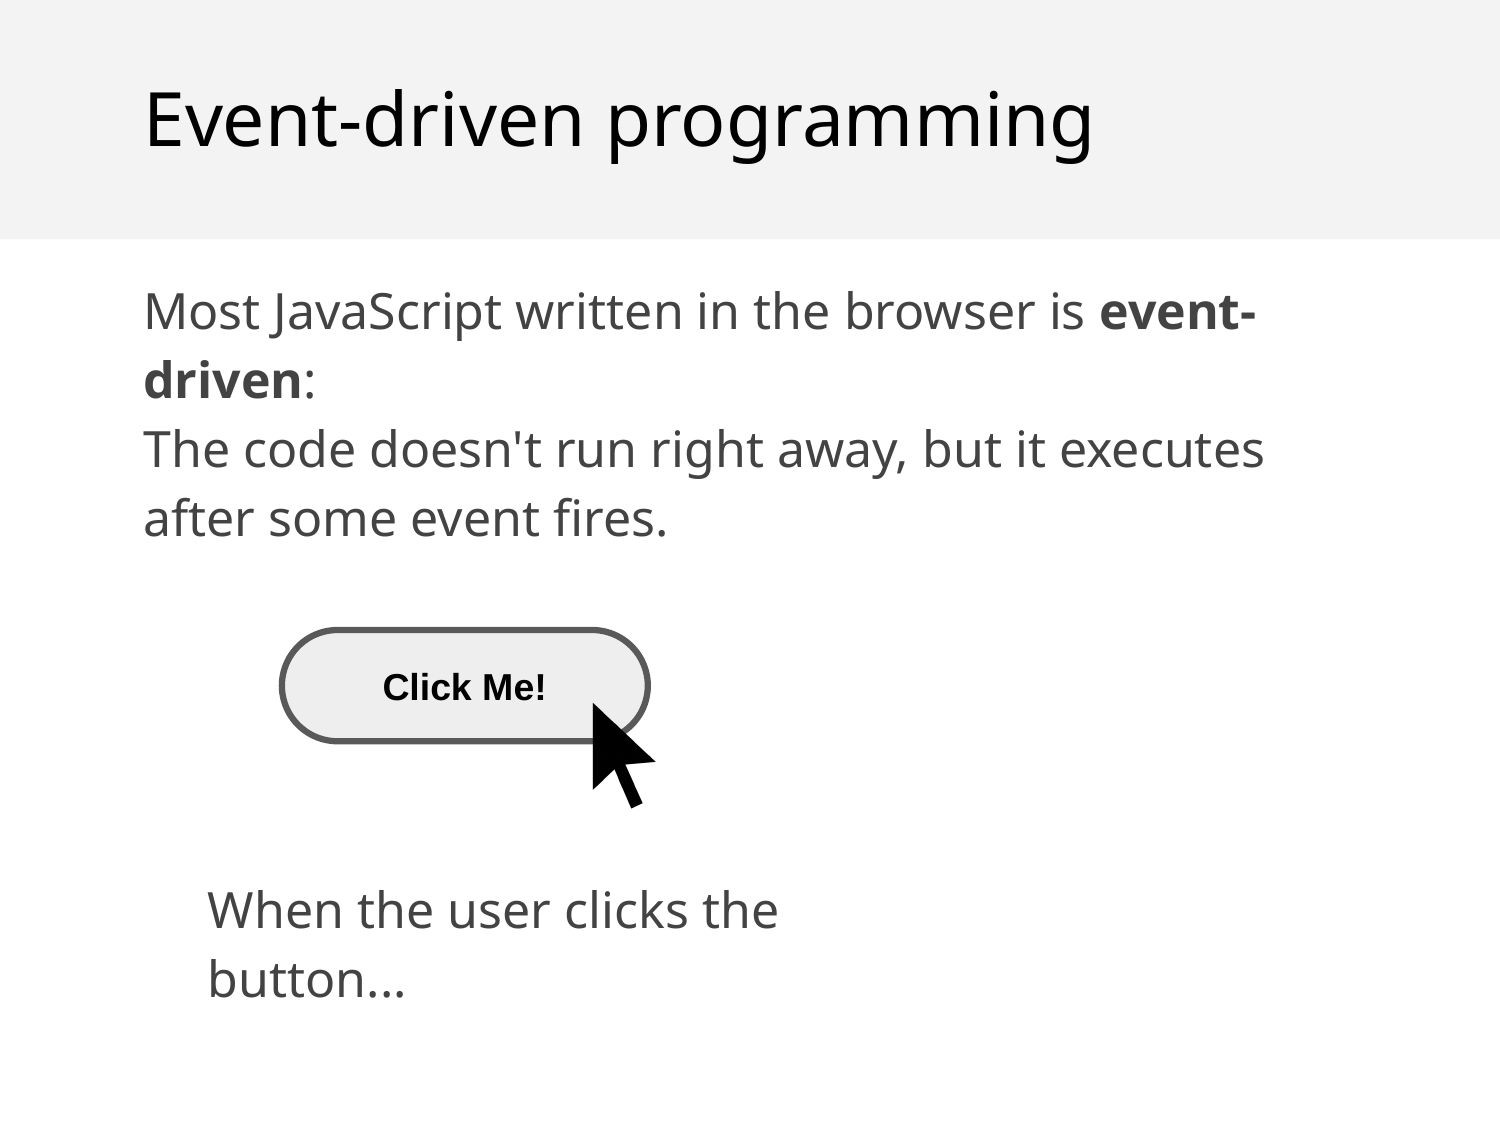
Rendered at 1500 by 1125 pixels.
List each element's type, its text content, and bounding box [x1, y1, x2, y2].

picture [556, 692, 682, 819]
text_box Click Me! [281, 630, 648, 742]
list When the user clicks the button... [192, 854, 992, 1066]
list Most JavaScript written in the browser is event-driven: The code doesn't run right away, but it executes after some event fires. [128, 255, 1372, 497]
title Event-driven programming [128, 56, 1372, 183]
